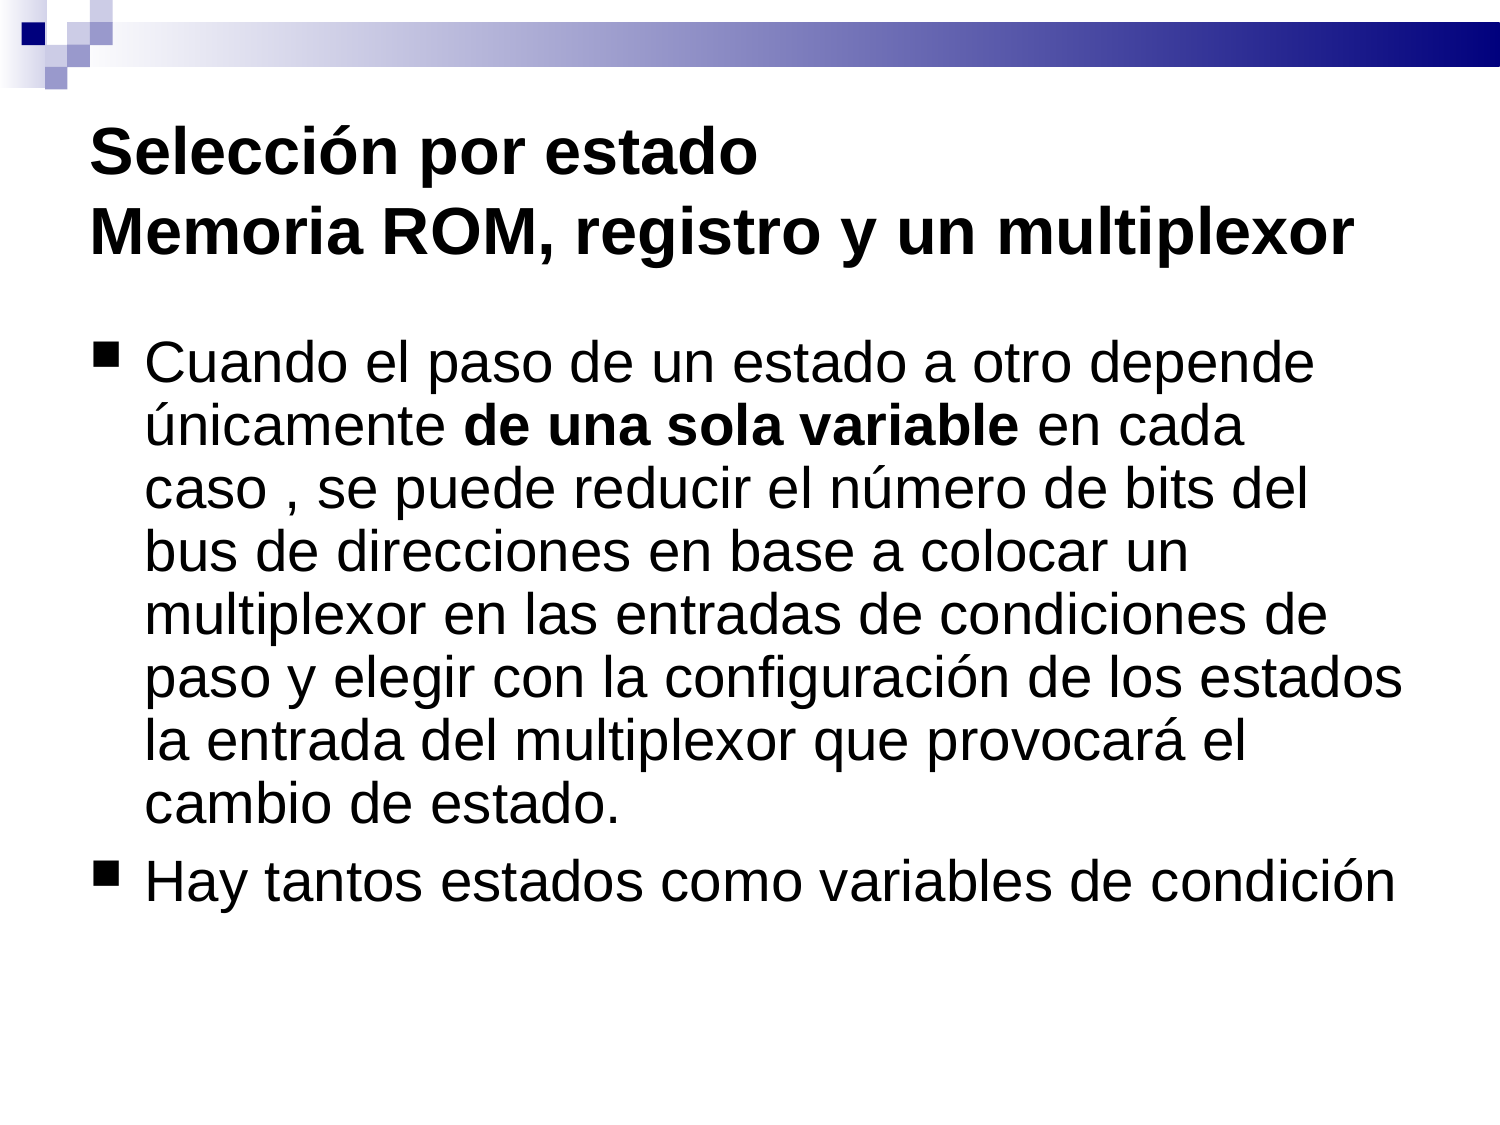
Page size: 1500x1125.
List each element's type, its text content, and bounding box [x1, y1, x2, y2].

title Selección por estado Memoria ROM, registro y un multiplexor [75, 75, 1426, 301]
list Cuando el paso de un estado a otro depende únicamente de una sola variable en cada caso , se puede reducir el número de bits del bus de direcciones en base a colocar un multiplexor en las entradas de condiciones de paso y elegir con la configuración de los estados la entrada del multiplexor que provocará el cambio de estado. Hay tantos estados como variables de condición [75, 324, 1426, 963]
